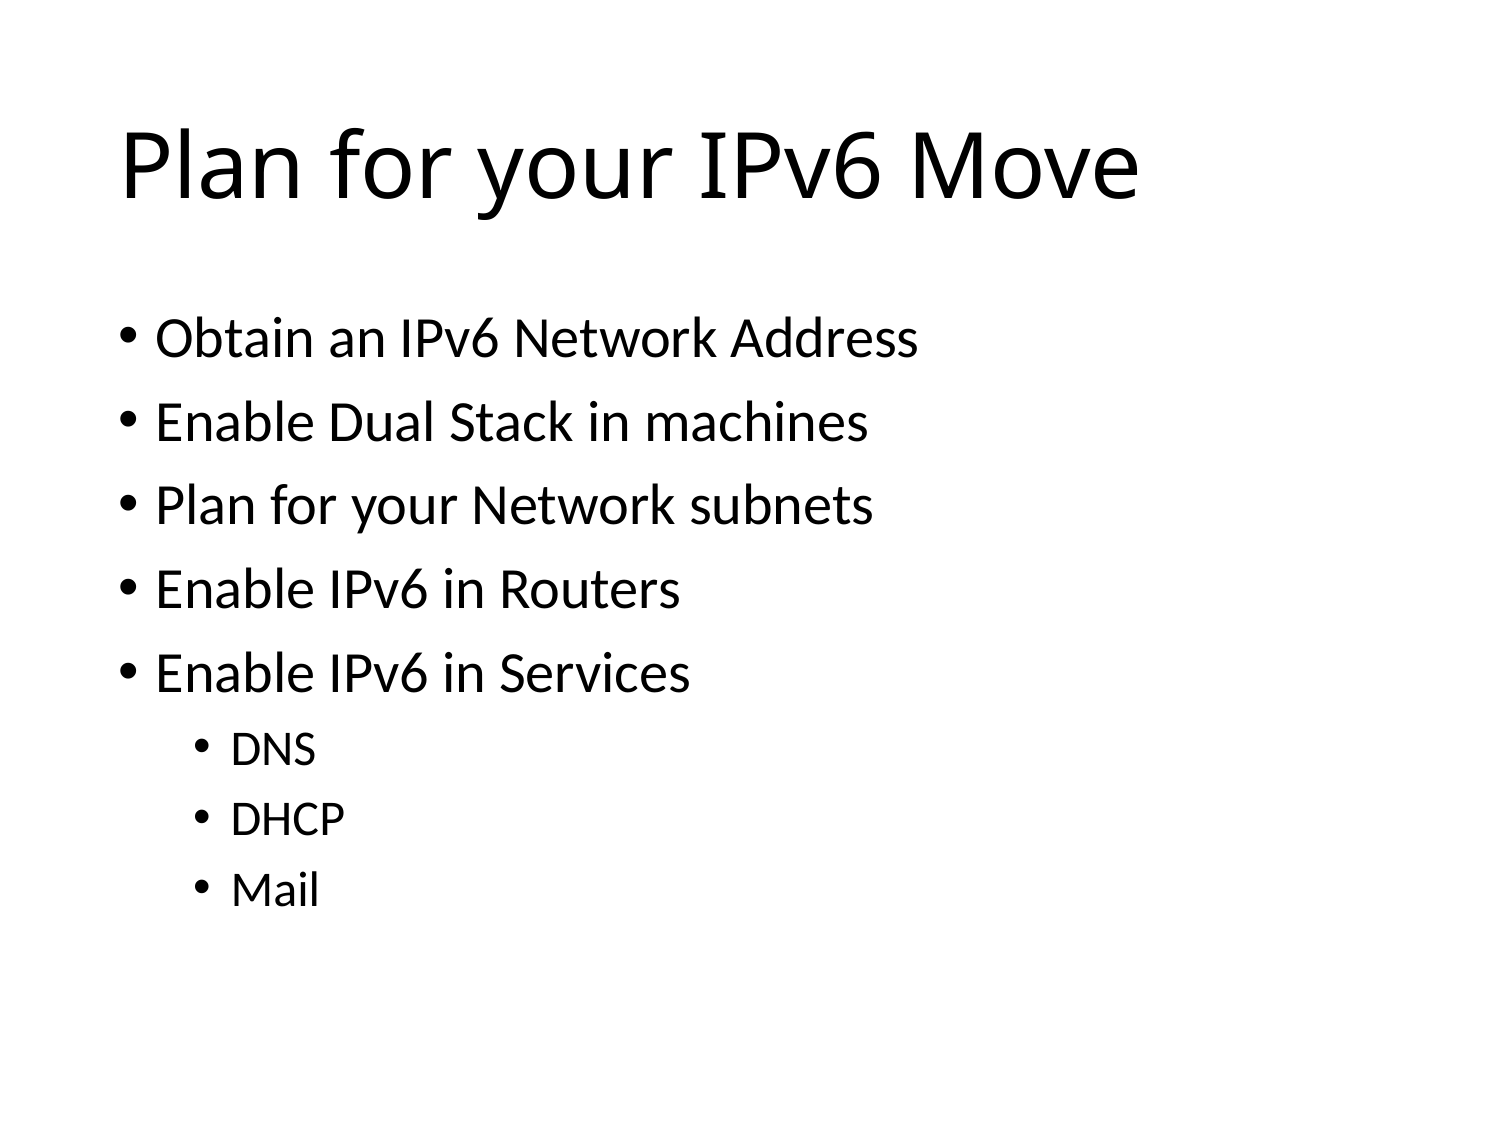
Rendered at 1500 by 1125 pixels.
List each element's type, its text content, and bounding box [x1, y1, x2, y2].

title Plan for your IPv6 Move [103, 59, 1397, 278]
list Obtain an IPv6 Network Address Enable Dual Stack in machines Plan for your Network subnets Enable IPv6 in Routers Enable IPv6 in Services DNS DHCP Mail [103, 299, 1397, 1014]
